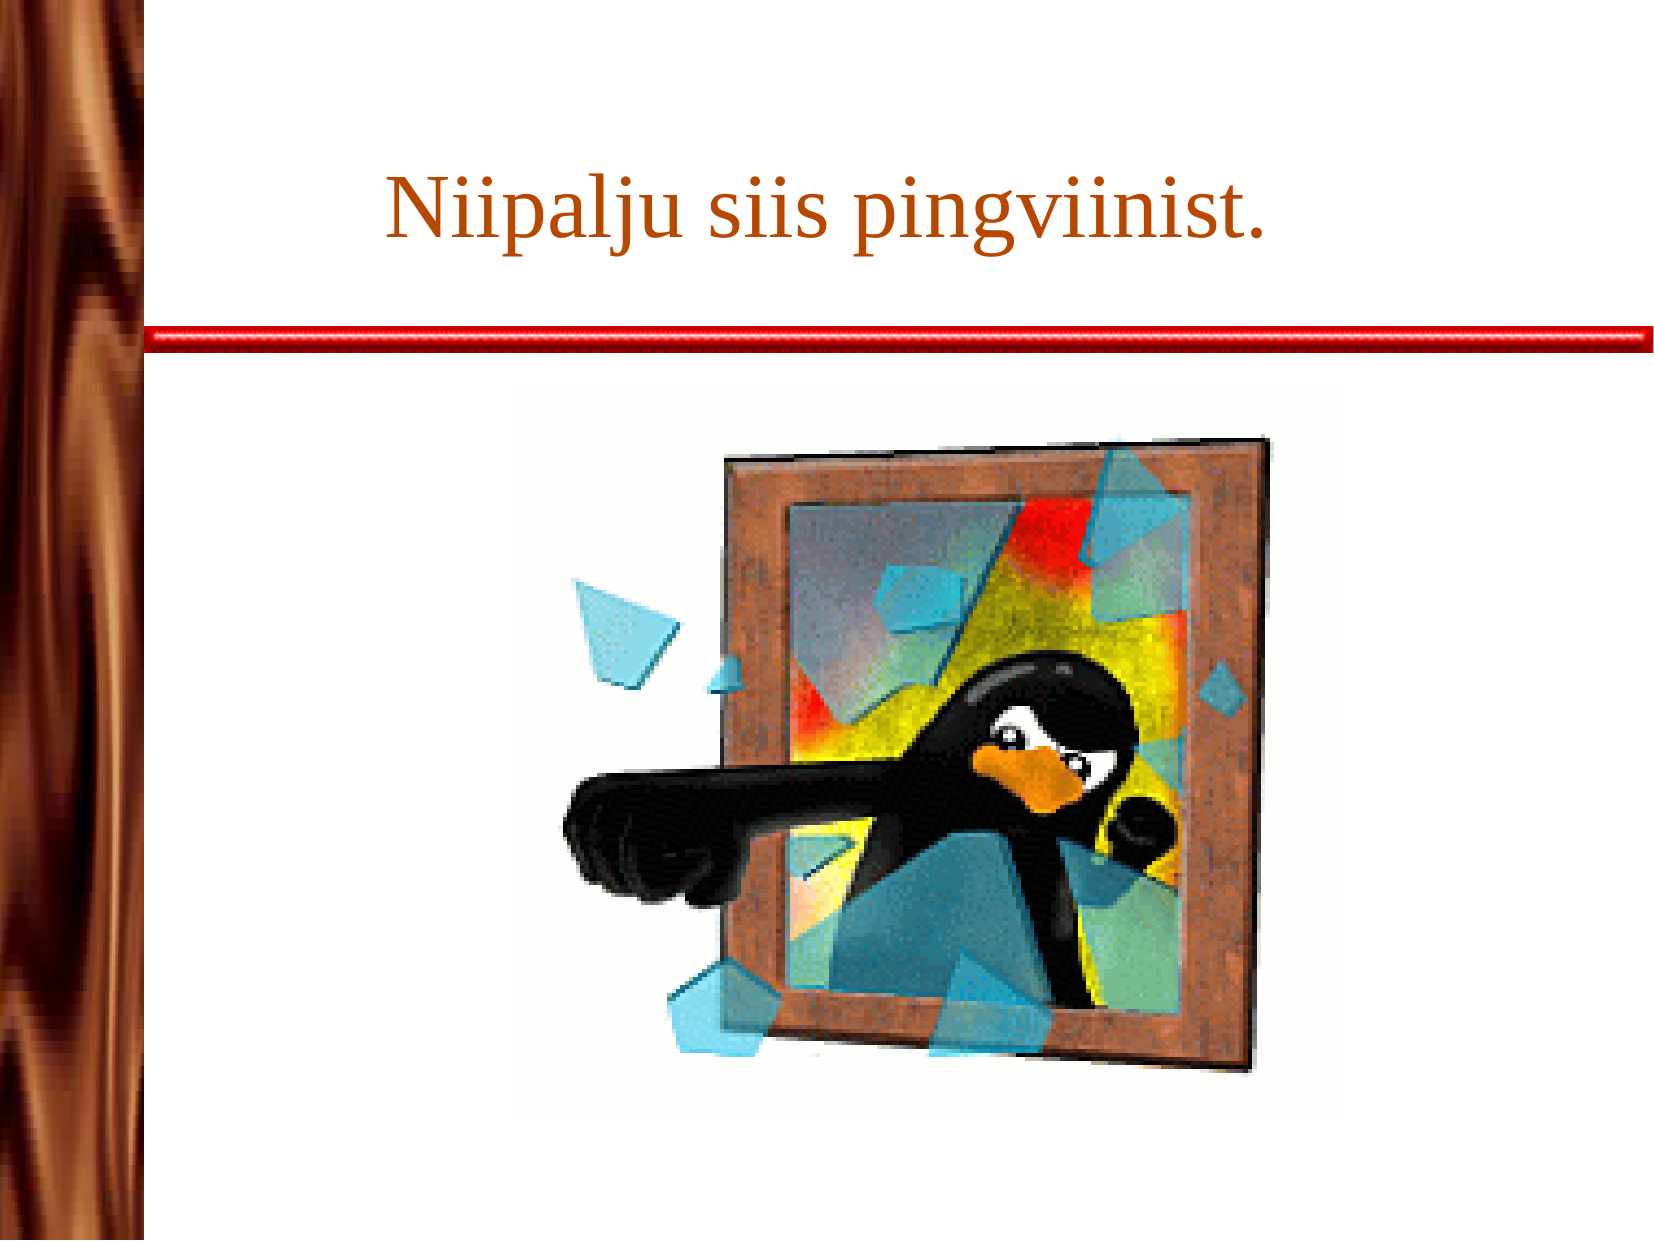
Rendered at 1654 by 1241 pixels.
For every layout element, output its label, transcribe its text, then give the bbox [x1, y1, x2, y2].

title Niipalju siis pingviinist. [121, 100, 1533, 312]
picture [515, 383, 1340, 1121]
picture [0, 0, 1654, 1240]
